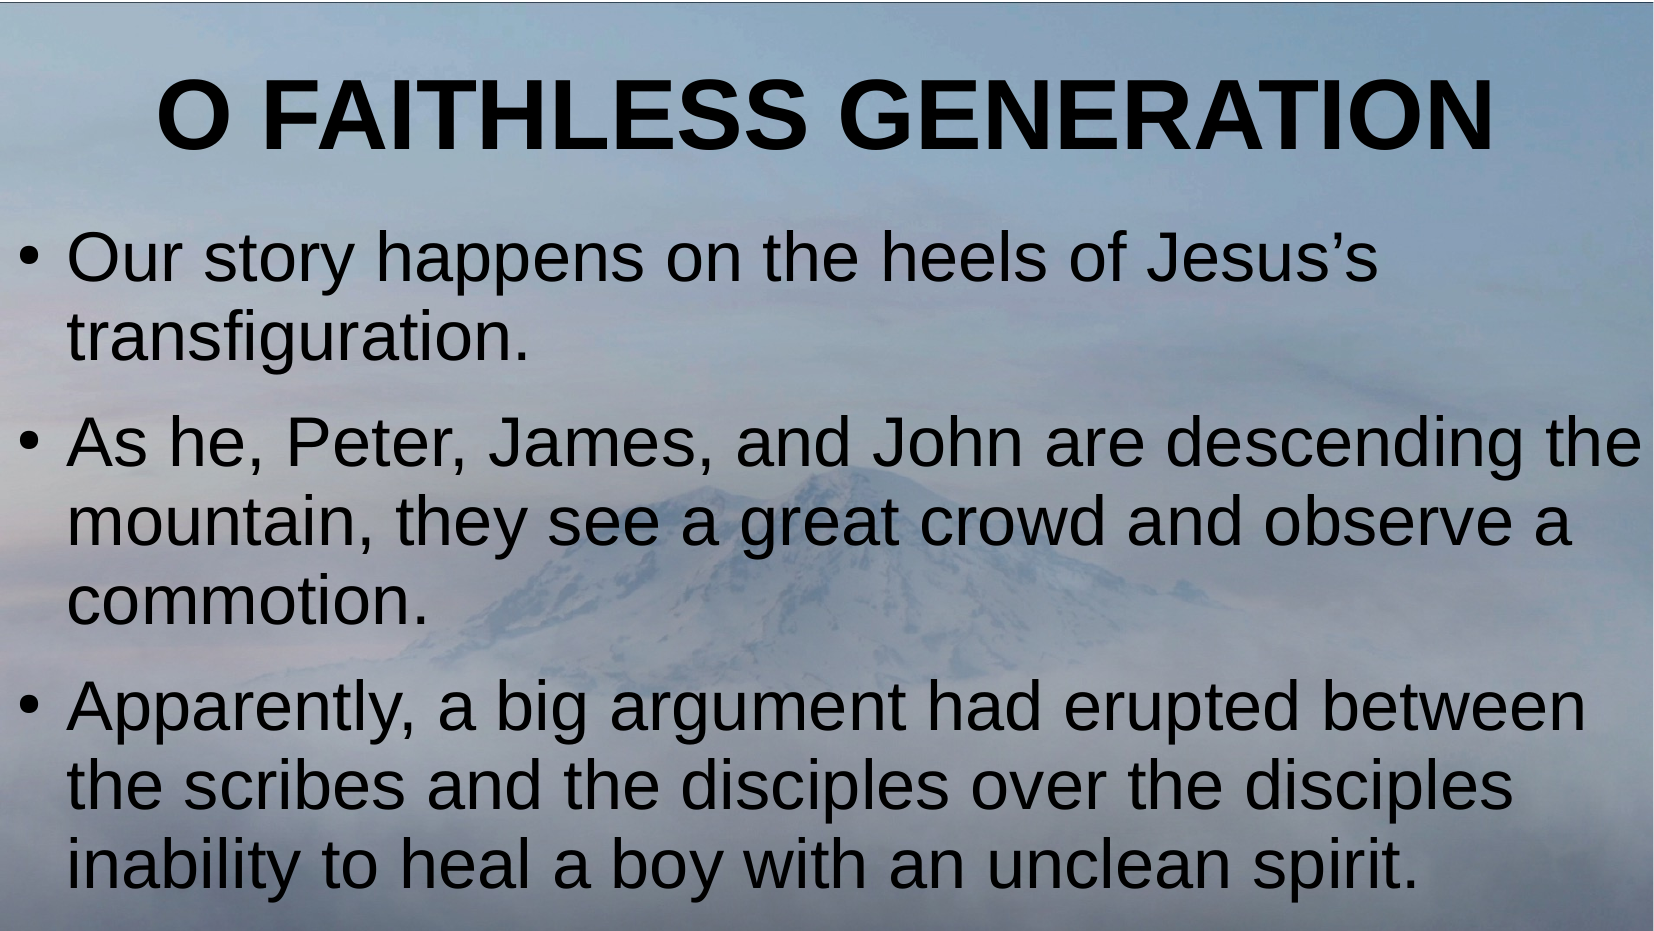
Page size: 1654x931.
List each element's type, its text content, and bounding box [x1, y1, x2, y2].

picture [0, 2, 1654, 931]
title O FAITHLESS GENERATION [82, 37, 1571, 193]
list Our story happens on the heels of Jesus’s transfiguration. As he, Peter, James, and John are descending the mountain, they see a great crowd and observe a commotion. Apparently, a big argument had erupted between the scribes and the disciples over the disciples inability to heal a boy with an unclean spirit. [0, 217, 1651, 916]
